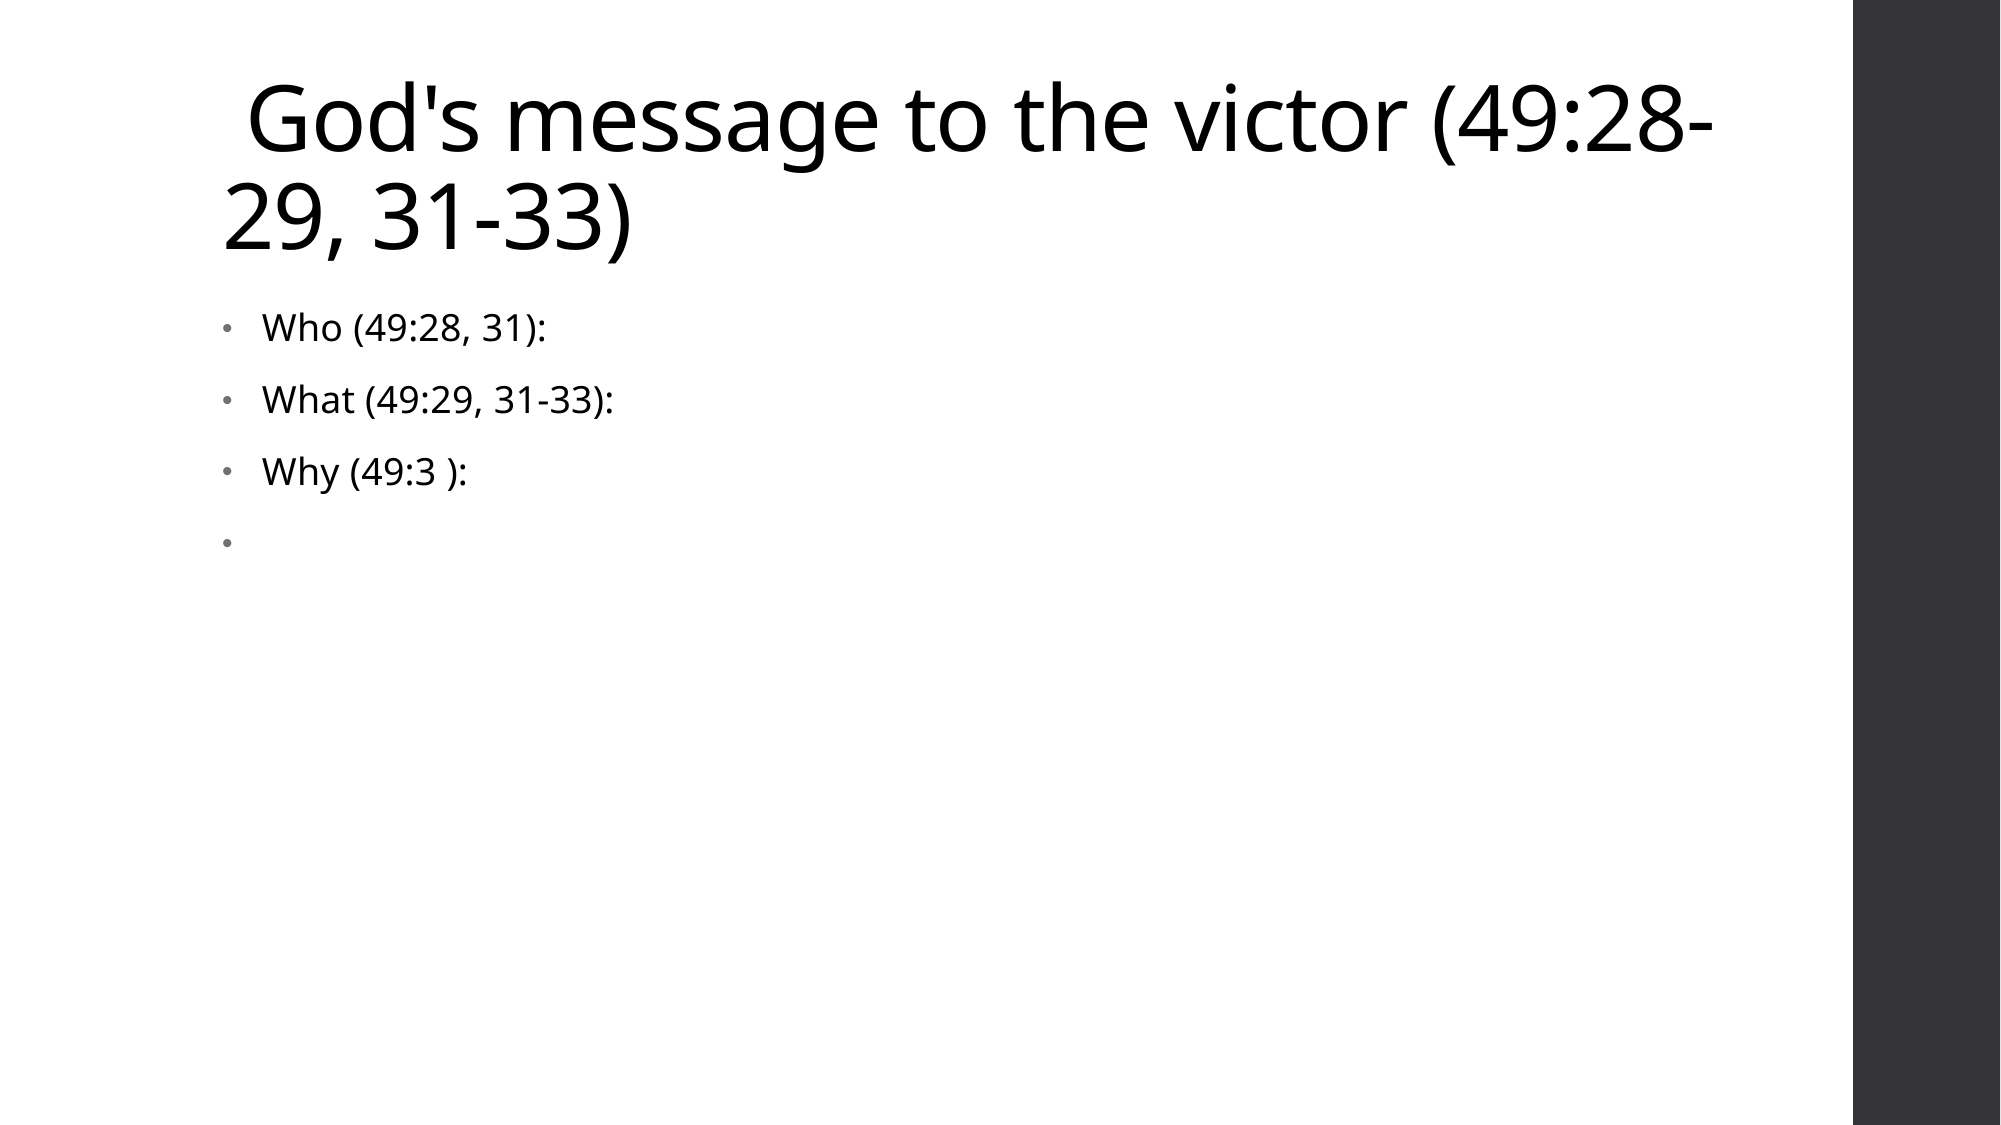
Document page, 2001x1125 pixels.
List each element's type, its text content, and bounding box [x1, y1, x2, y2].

title God's message to the victor (49:28-29, 31-33) [206, 60, 1797, 278]
list Who (49:28, 31): What (49:29, 31-33): Why (49:3 ): [206, 299, 1617, 1014]
